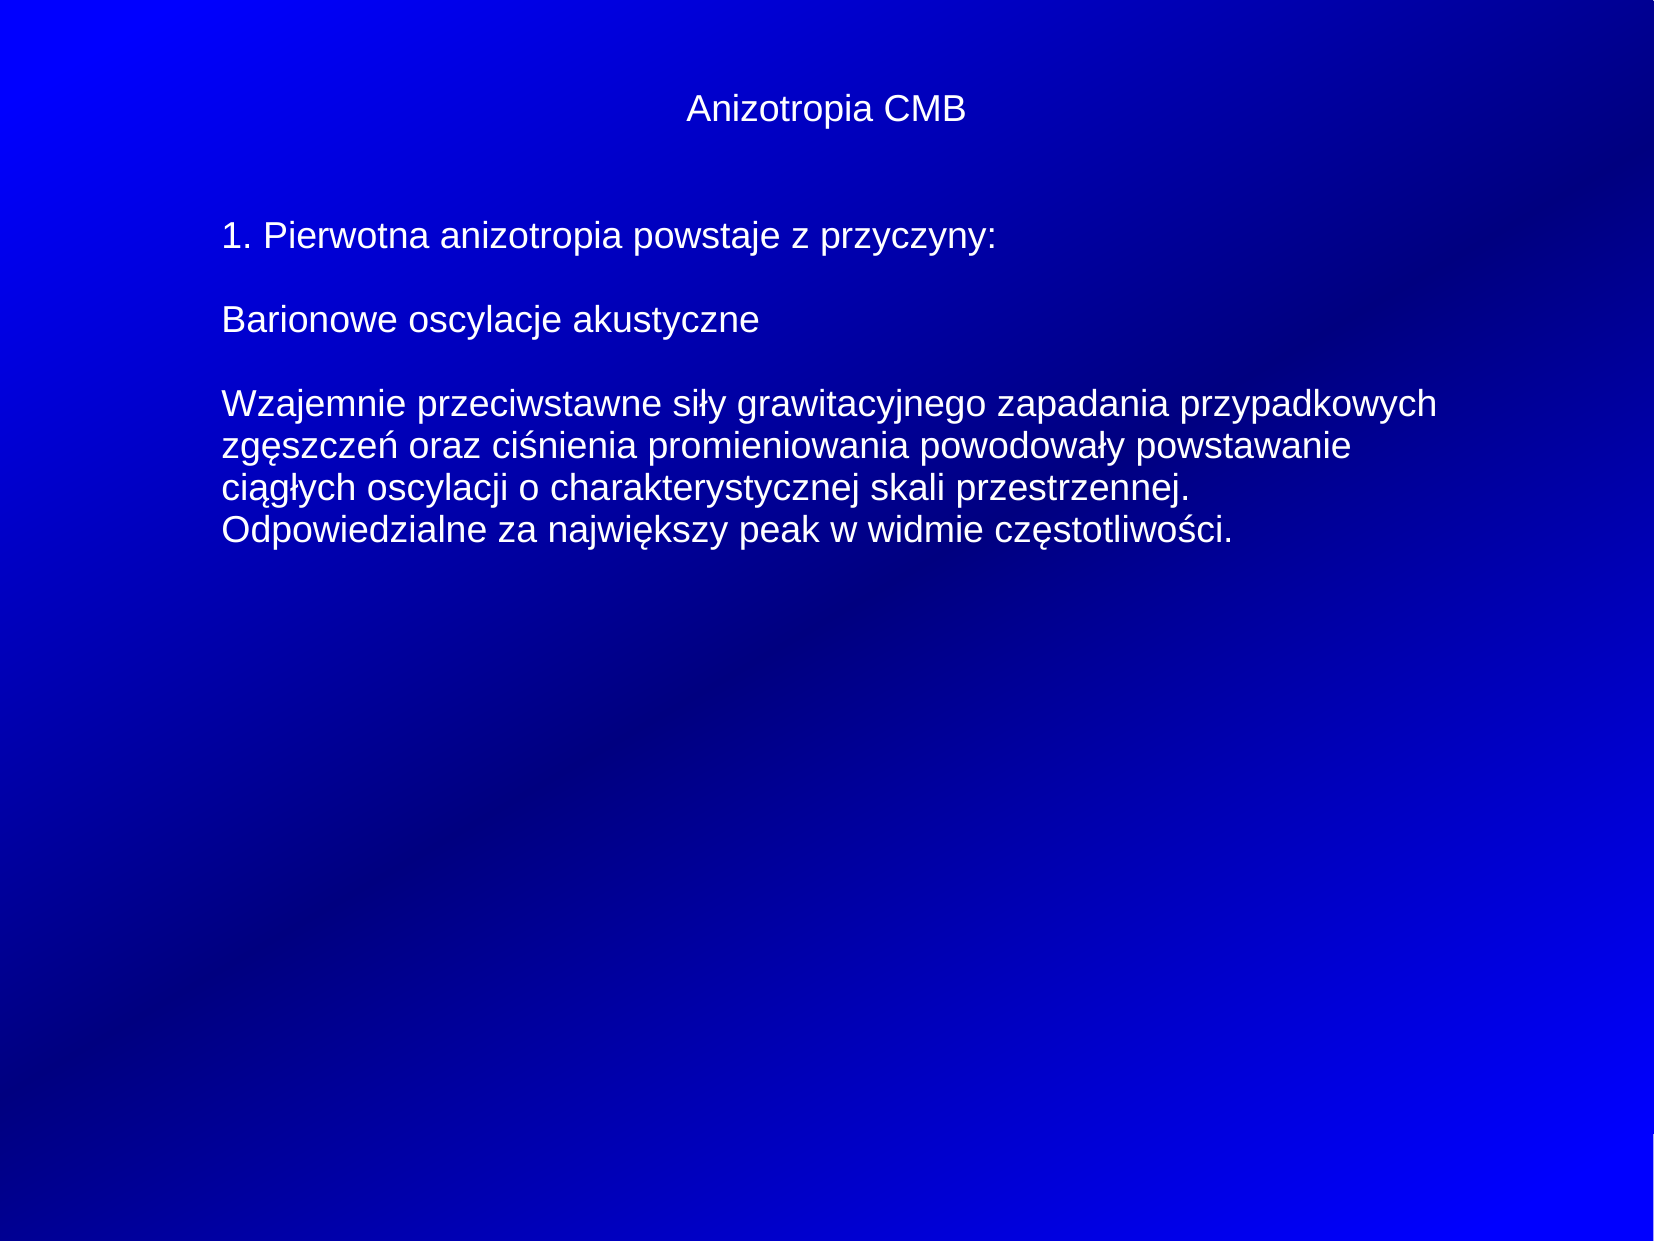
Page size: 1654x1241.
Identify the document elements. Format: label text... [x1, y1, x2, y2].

text_box Anizotropia CMB [671, 80, 982, 138]
text_box 1. Pierwotna anizotropia powstaje z przyczyny: Barionowe oscylacje akustyczne Wzajemnie przeciwstawne siły grawitacyjnego zapadania przypadkowych zgęszczeń oraz ciśnienia promieniowania powodowały powstawanie ciągłych oscylacji o charakterystycznej skali przestrzennej. Odpowiedzialne za największy peak w widmie częstotliwości. [206, 206, 1453, 558]
